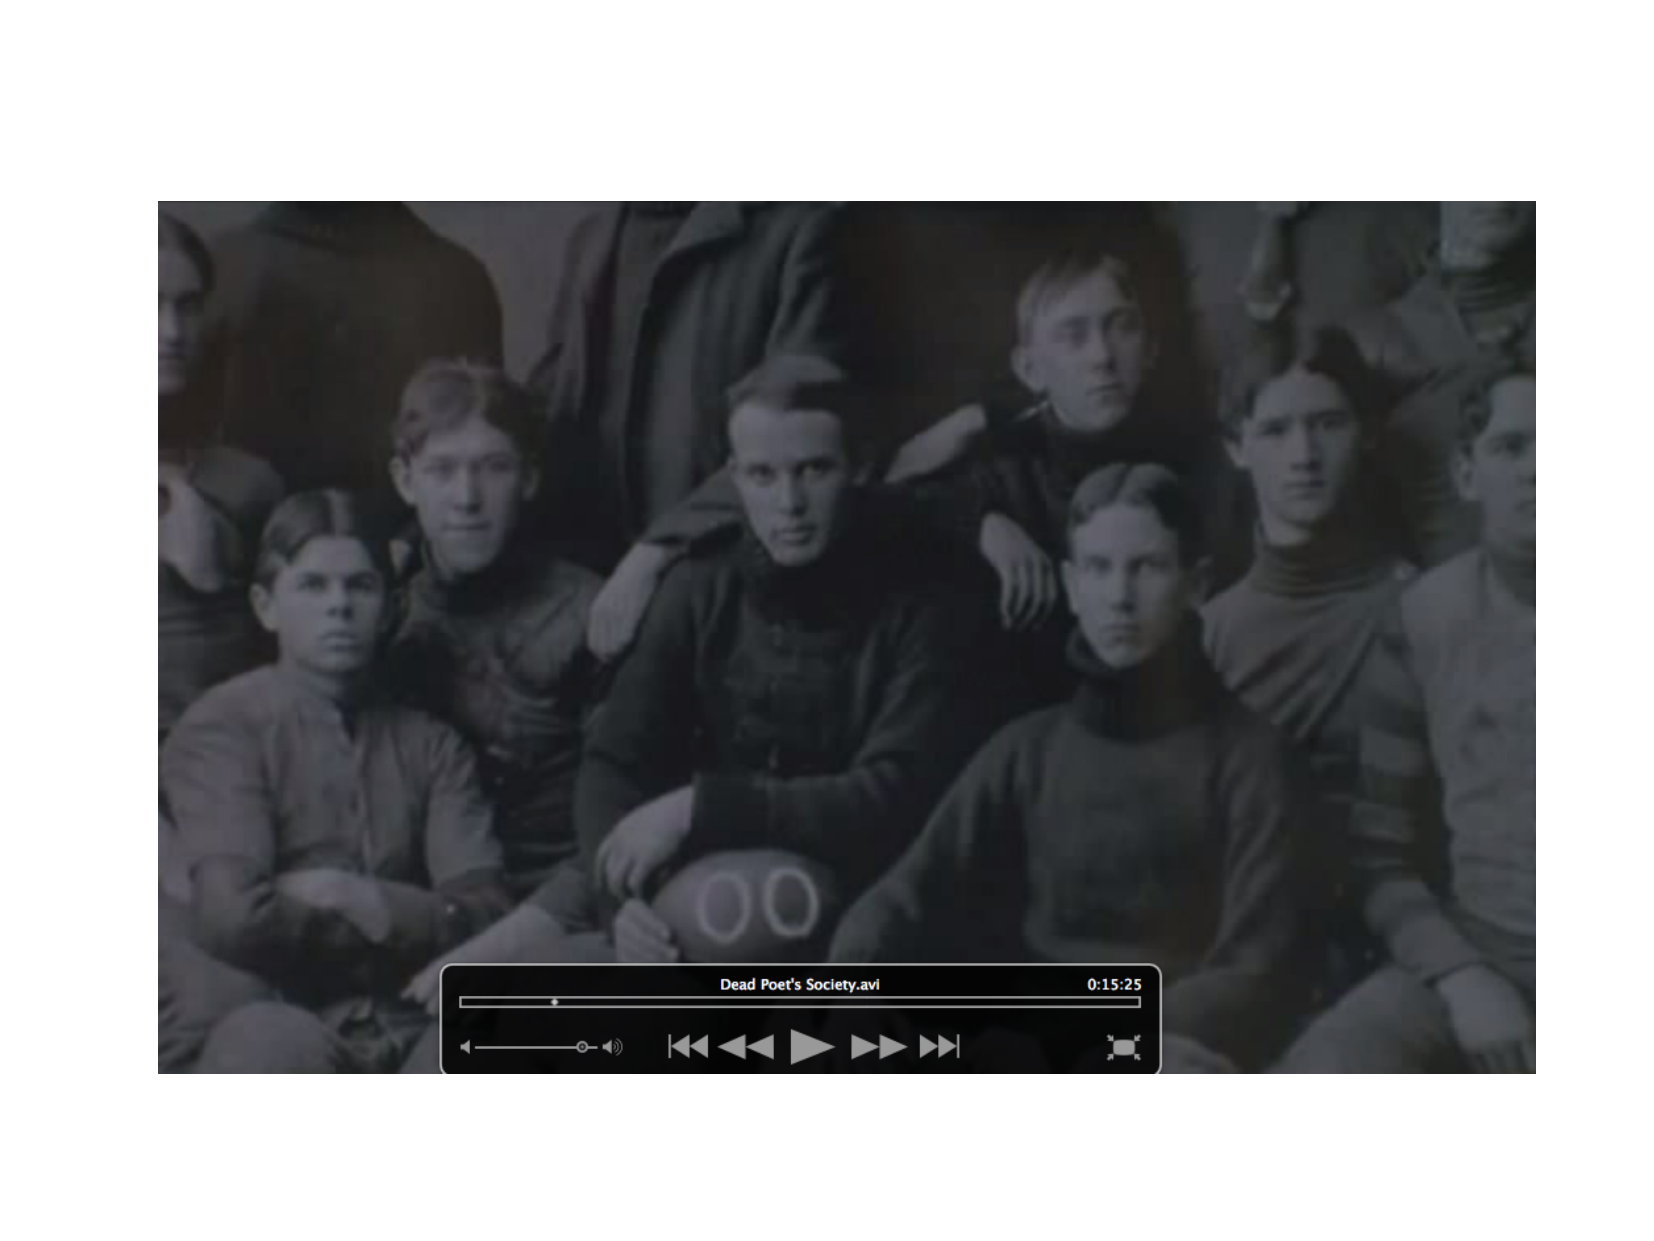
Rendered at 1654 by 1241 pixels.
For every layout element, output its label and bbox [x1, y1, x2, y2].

picture [158, 201, 1536, 1074]
